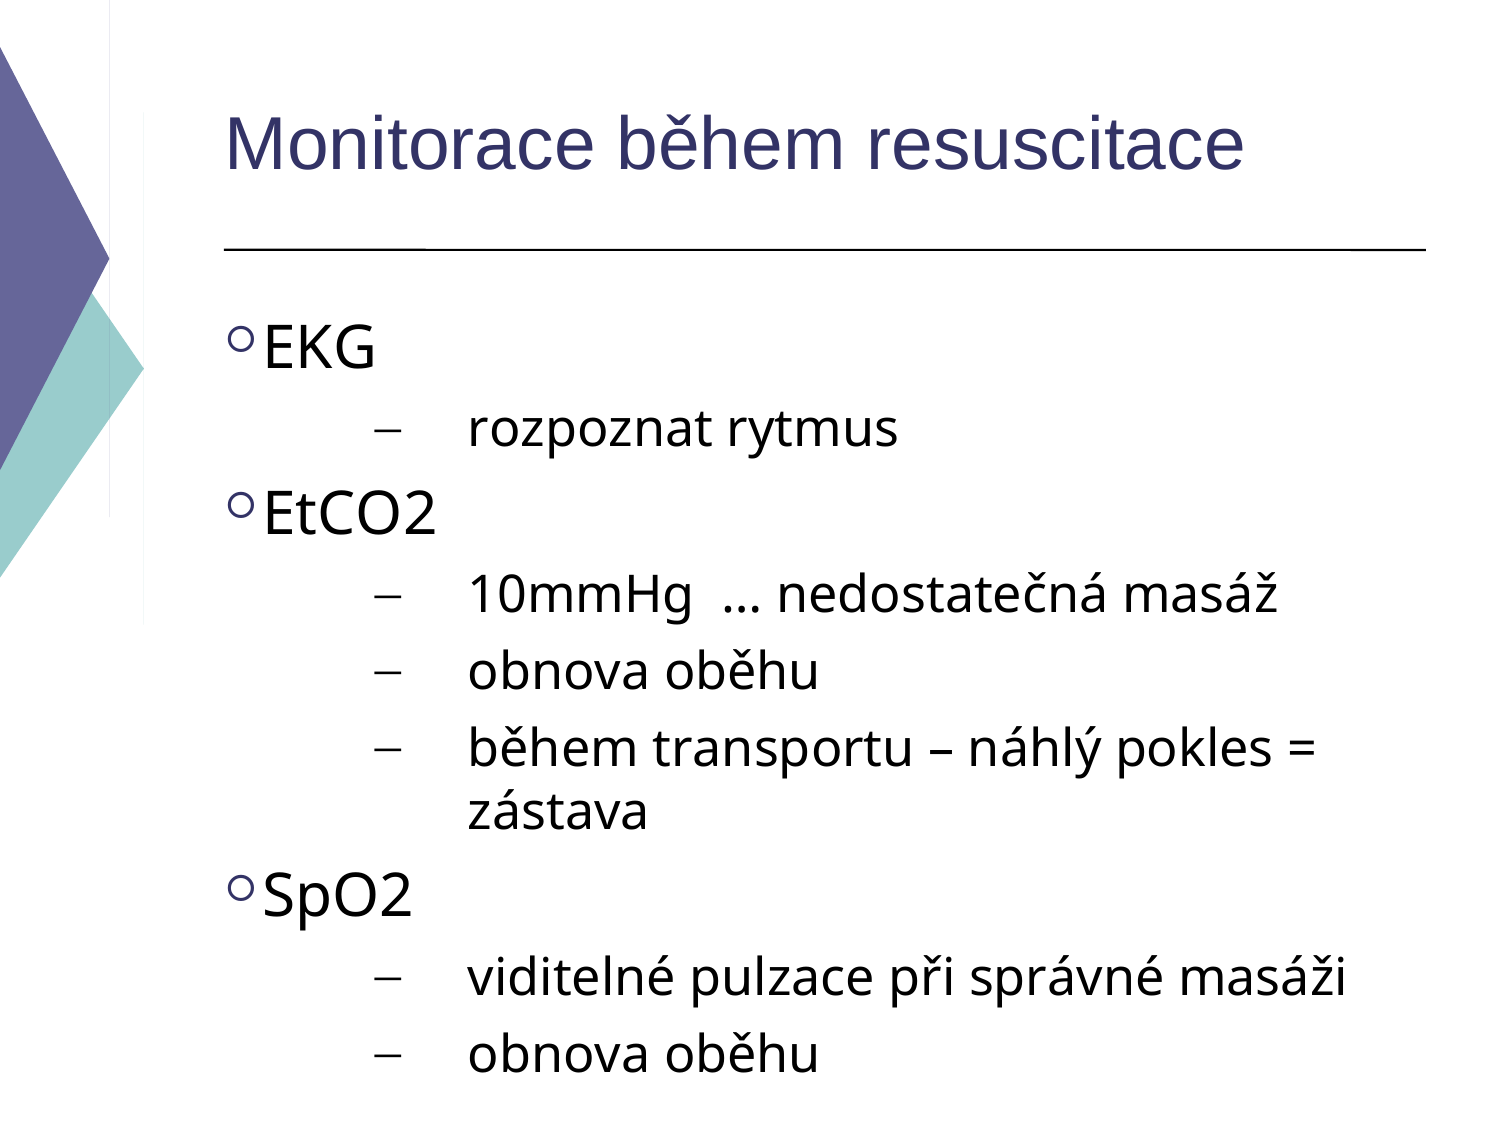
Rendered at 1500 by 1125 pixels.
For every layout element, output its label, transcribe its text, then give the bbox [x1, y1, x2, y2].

list EKG rozpoznat rytmus EtCO2 10mmHg … nedostatečná masáž obnova oběhu během transportu – náhlý pokles = zástava SpO2 viditelné pulzace při správné masáži obnova oběhu [224, 299, 1424, 1083]
title Monitorace během resuscitace [224, 41, 1424, 236]
